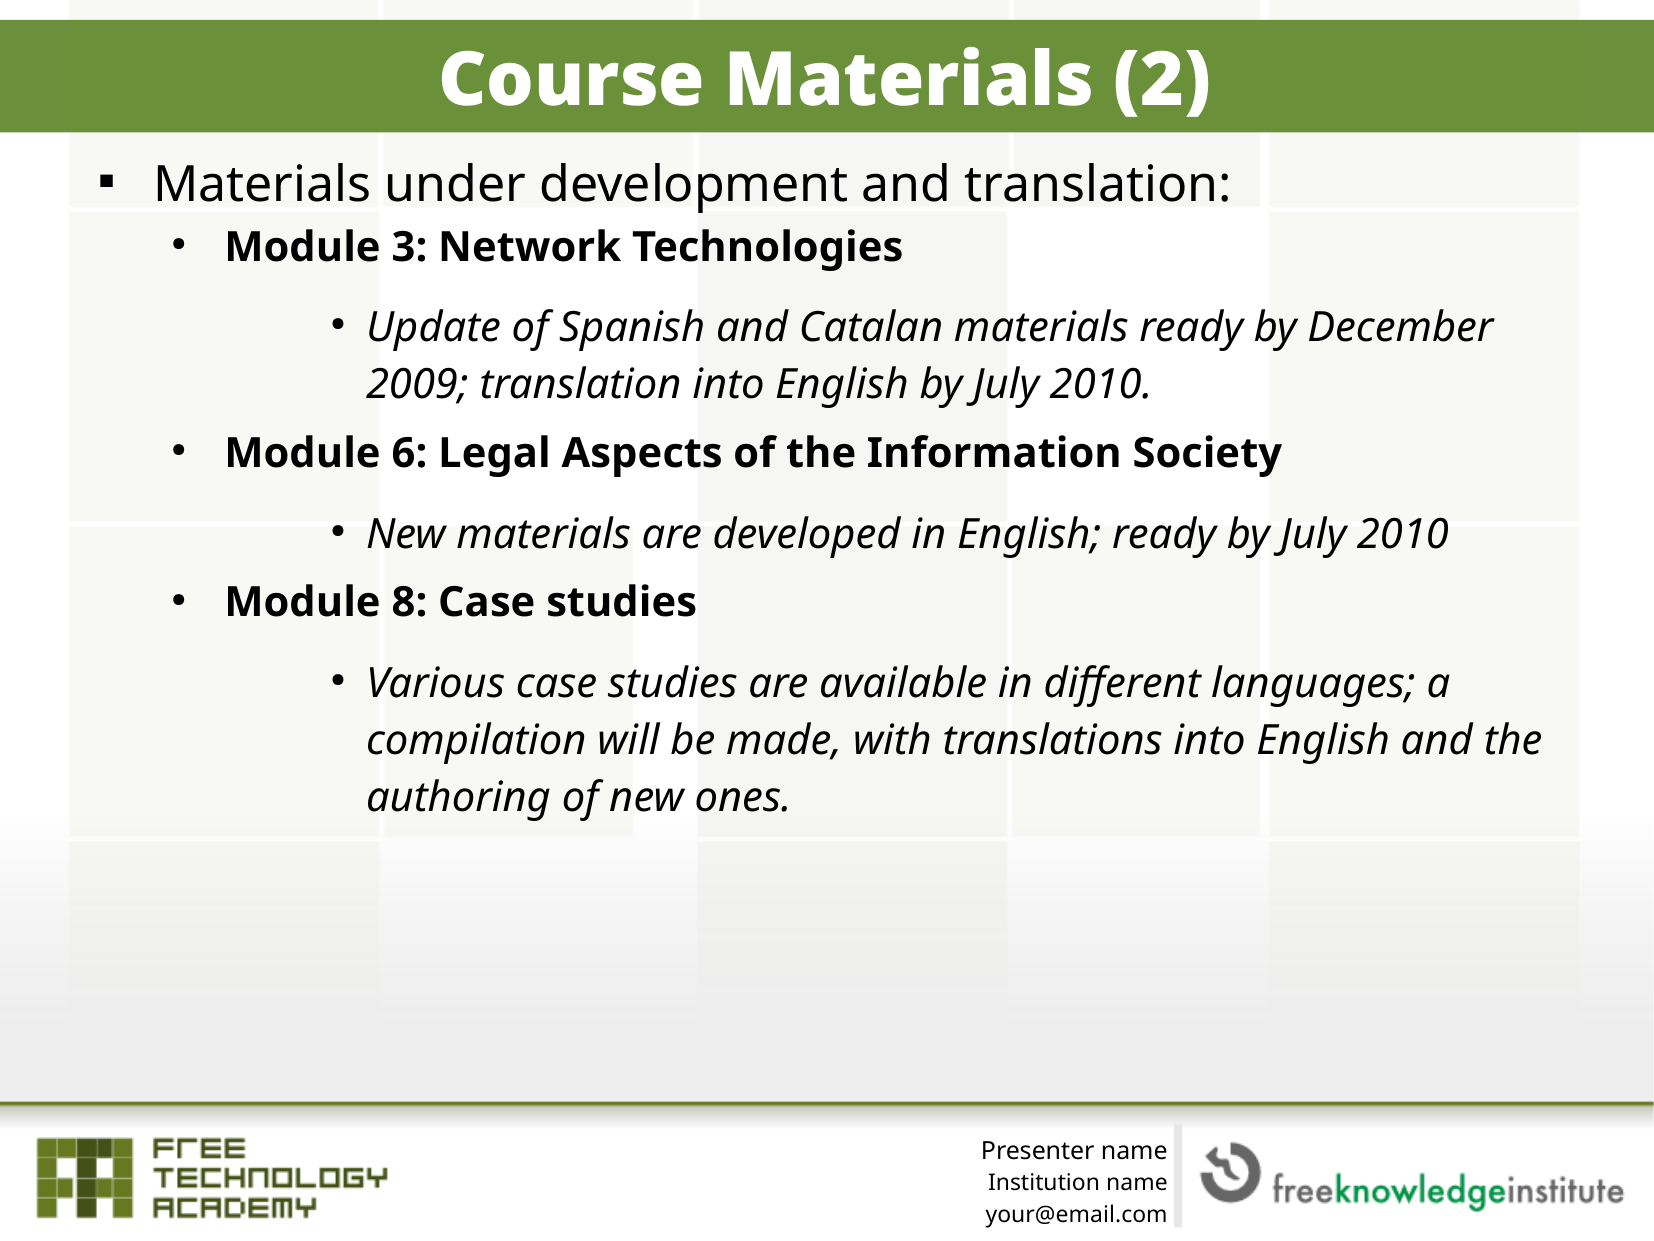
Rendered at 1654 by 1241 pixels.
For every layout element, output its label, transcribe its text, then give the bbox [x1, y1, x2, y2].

title Course Materials (2) [37, 32, 1613, 120]
picture [0, 133, 1654, 1241]
list Materials under development and translation: Module 3: Network Technologies Update of Spanish and Catalan materials ready by December 2009; translation into English by July 2010. Module 6: Legal Aspects of the Information Society New materials are developed in English; ready by July 2010 Module 8: Case studies Various case studies are available in different languages; a compilation will be made, with translations into English and the authoring of new ones. [82, 148, 1571, 1071]
picture [0, 0, 1654, 19]
